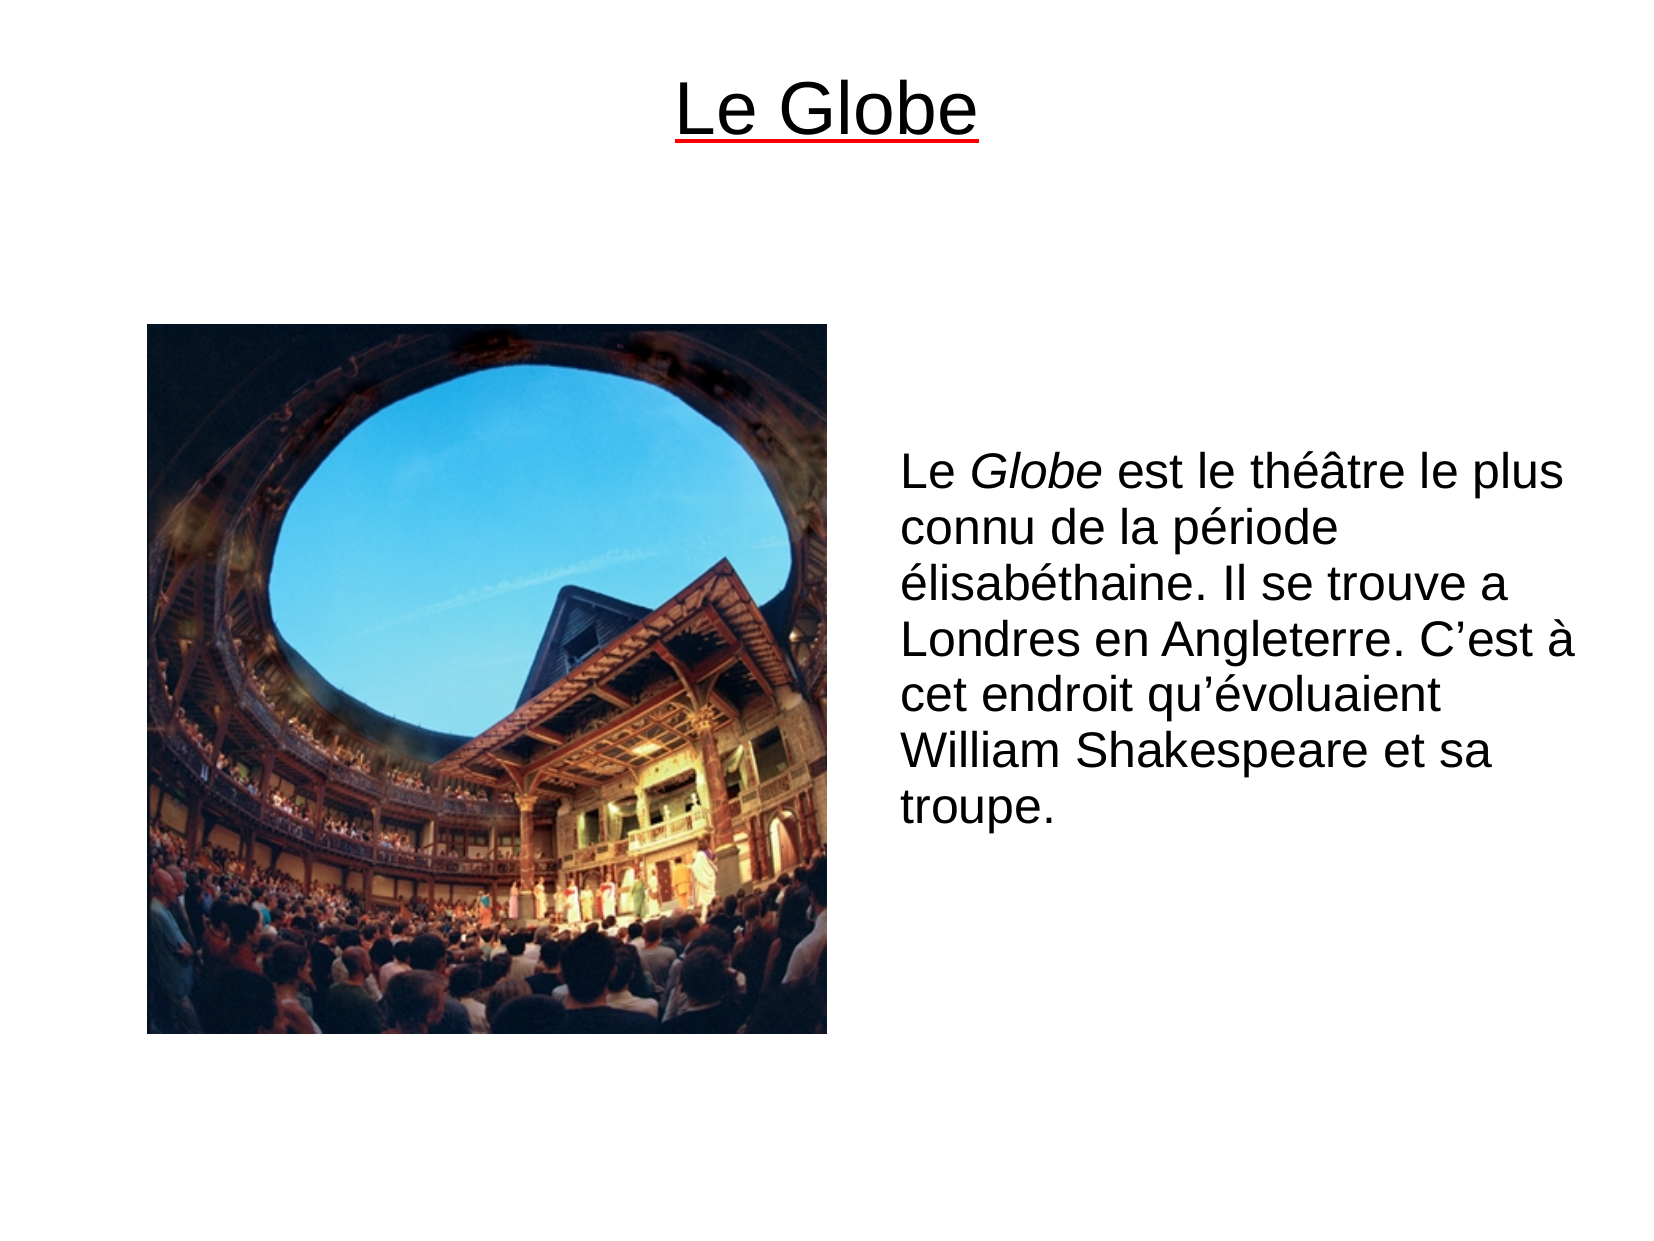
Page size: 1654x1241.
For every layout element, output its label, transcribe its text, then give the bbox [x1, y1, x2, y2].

text_box Le Globe [88, 59, 1565, 158]
text_box Le Globe est le théâtre le plus connu de la période élisabéthaine. Il se trouve a Londres en Angleterre. C’est à cet endroit qu’évoluaient William Shakespeare et sa troupe. [885, 324, 1595, 842]
picture [147, 324, 827, 1034]
